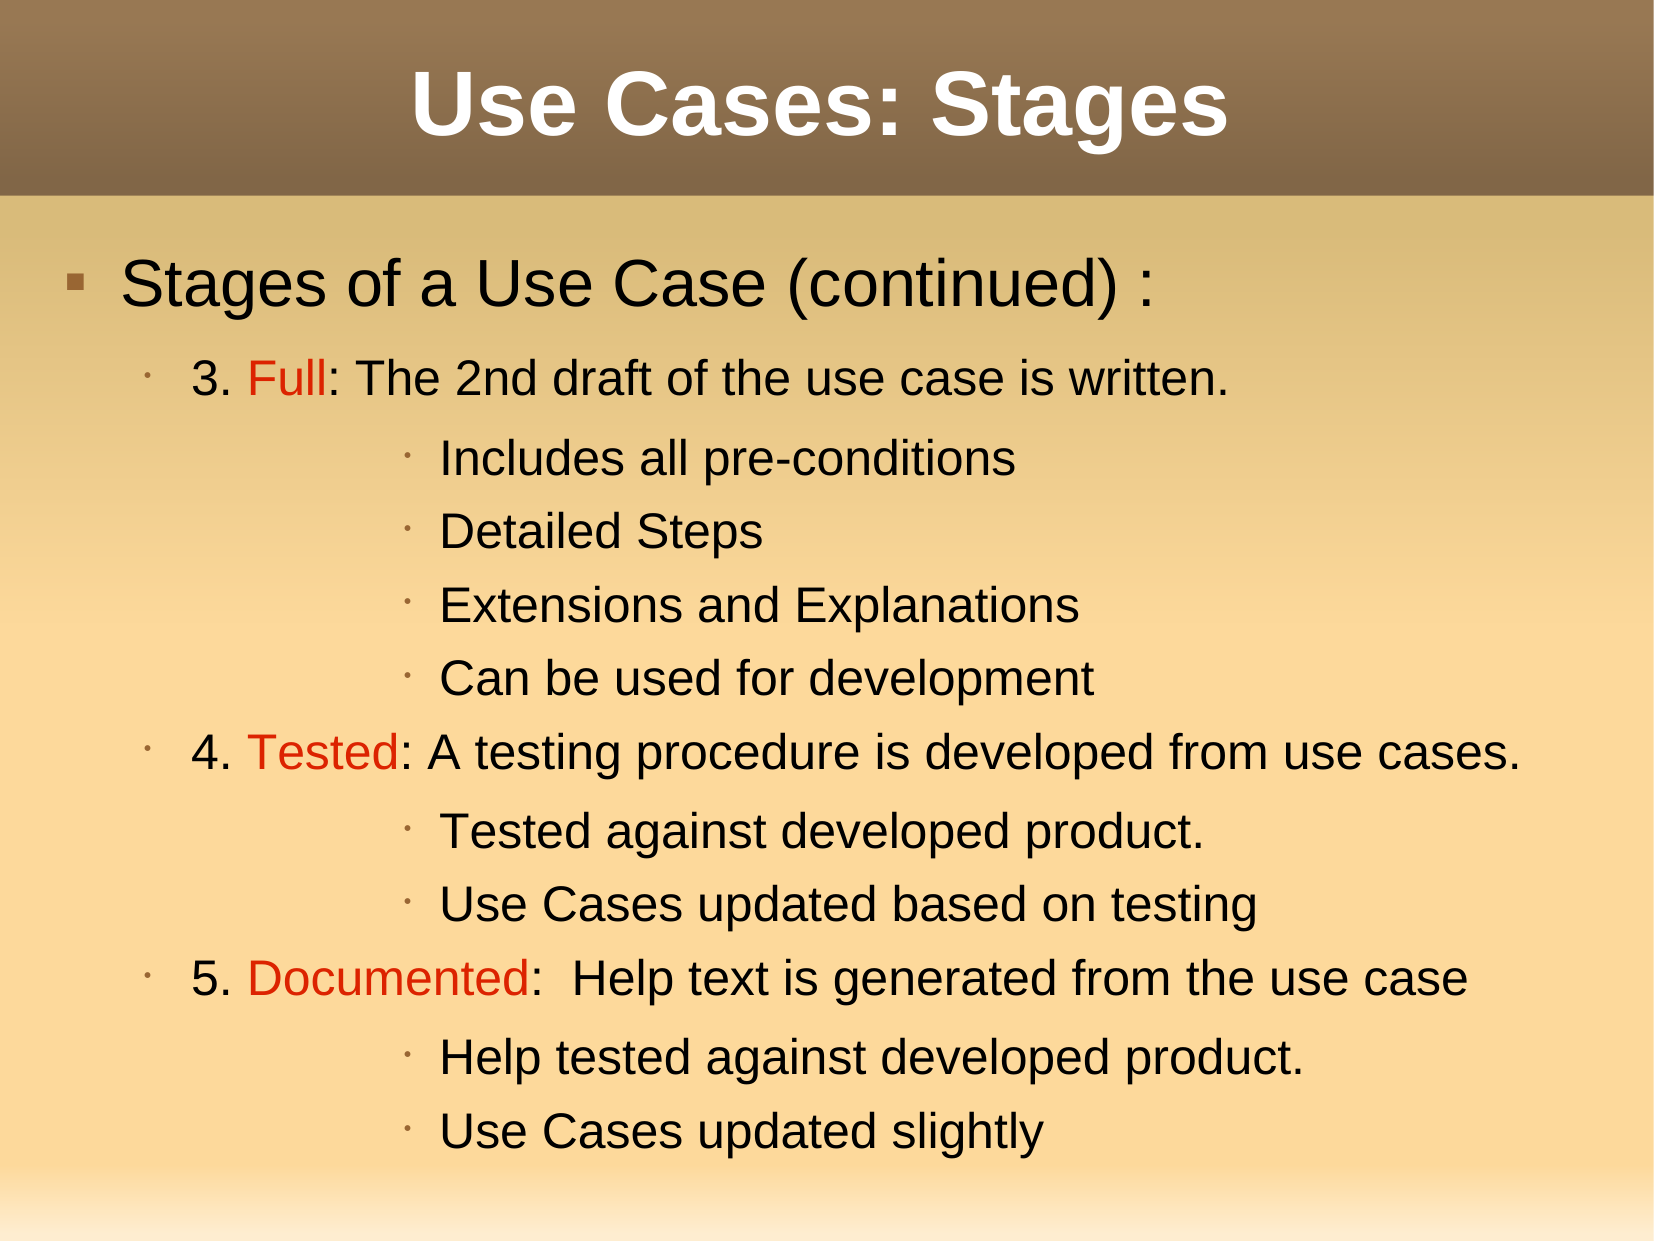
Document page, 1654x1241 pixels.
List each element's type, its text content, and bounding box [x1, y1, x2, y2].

list Stages of a Use Case (continued) : 3. Full: The 2nd draft of the use case is written. Includes all pre-conditions Detailed Steps Extensions and Explanations Can be used for development 4. Tested: A testing procedure is developed from use cases. Tested against developed product. Use Cases updated based on testing 5. Documented: Help text is generated from the use case Help tested against developed product. Use Cases updated slightly [49, 246, 1538, 1241]
picture [0, 0, 1654, 1241]
title Use Cases: Stages [76, 7, 1565, 200]
